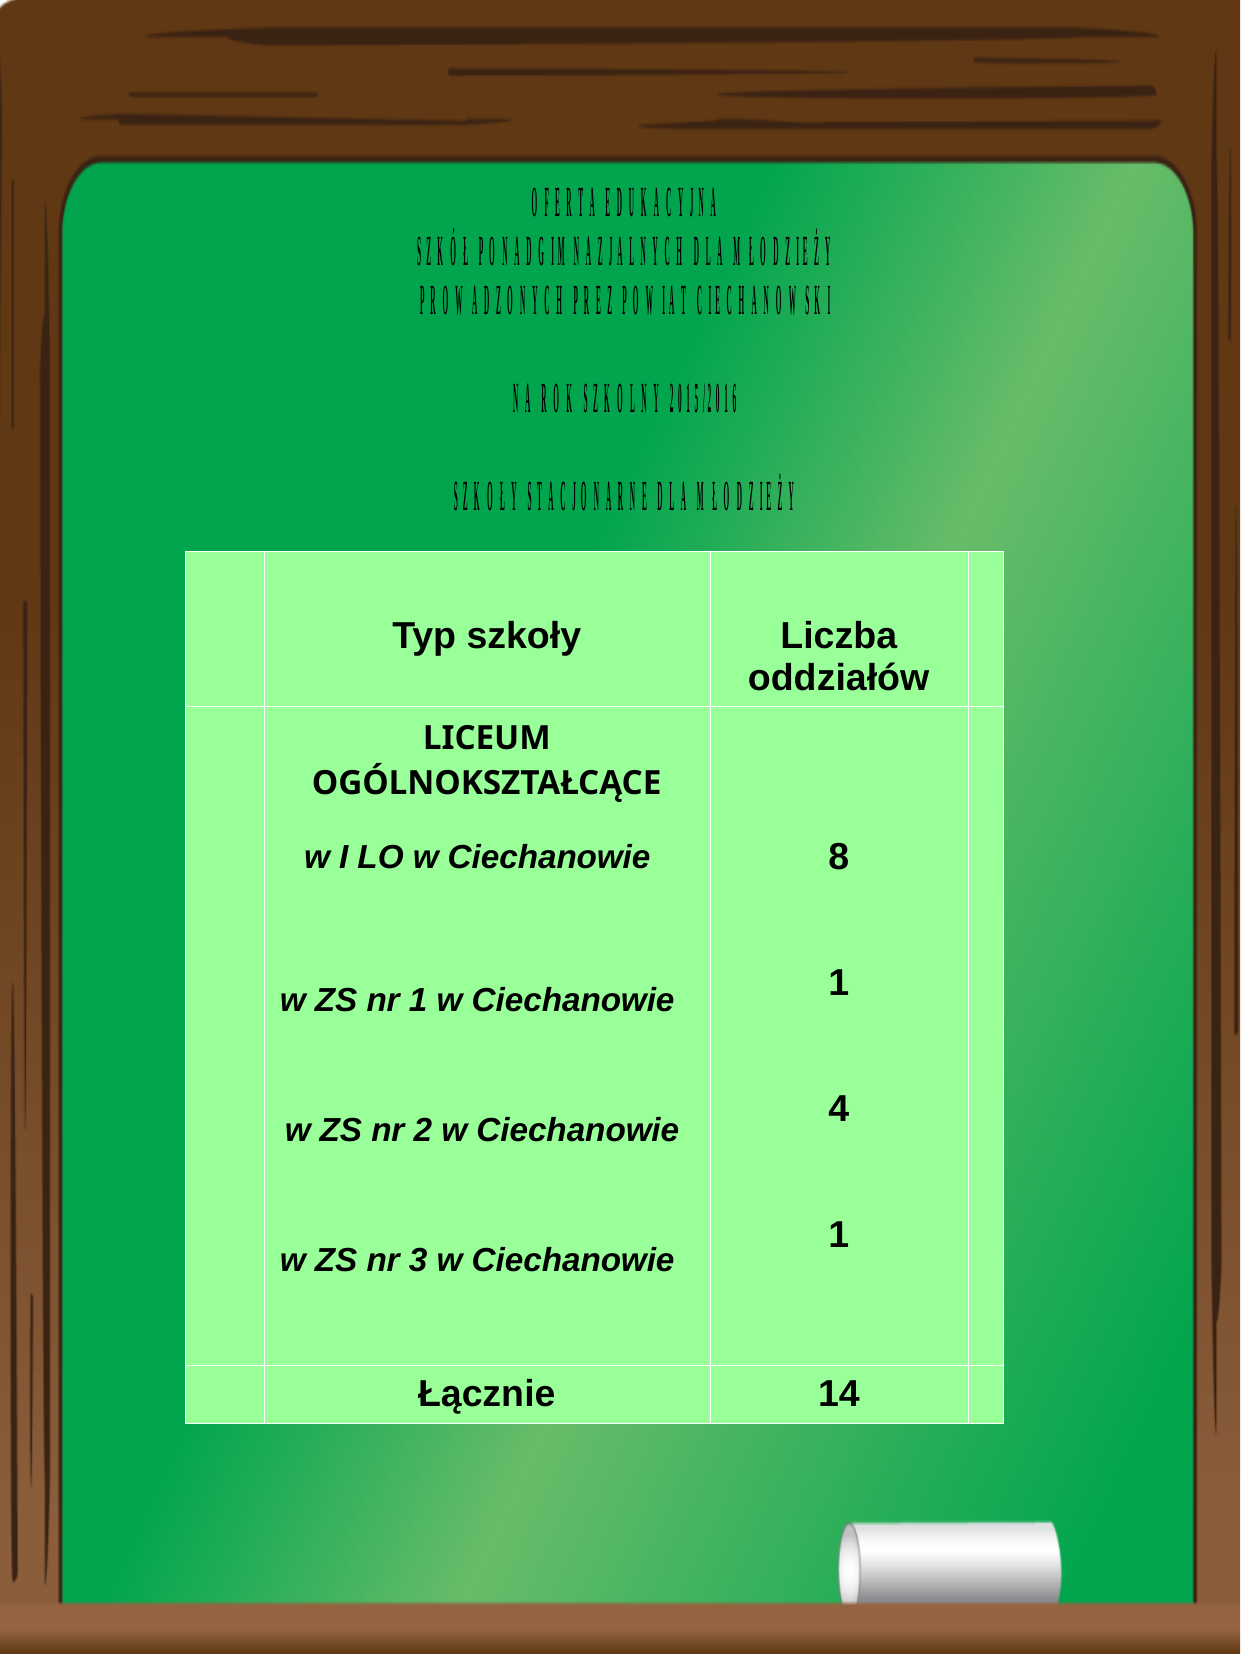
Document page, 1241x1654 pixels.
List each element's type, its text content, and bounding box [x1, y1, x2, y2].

table_header [186, 552, 264, 706]
table_cell [186, 1366, 264, 1423]
table_cell 14 [711, 1366, 968, 1423]
table_header Typ szkoły [265, 552, 710, 706]
table_cell [969, 707, 1003, 1365]
table_cell [969, 1366, 1003, 1423]
table_cell 8 1 4 1 [711, 707, 968, 1365]
table_cell [186, 707, 264, 1365]
table_header [969, 552, 1003, 706]
table_cell LICEUM OGÓLNOKSZTAŁCĄCE w I LO w Ciechanowie w ZS nr 1 w Ciechanowie w ZS nr 2 w Ciechanowie w ZS nr 3 w Ciechanowie [265, 707, 710, 1365]
table_cell Łącznie [265, 1366, 710, 1423]
table_header Liczba oddziałów [711, 552, 968, 706]
picture [0, 0, 1241, 1654]
